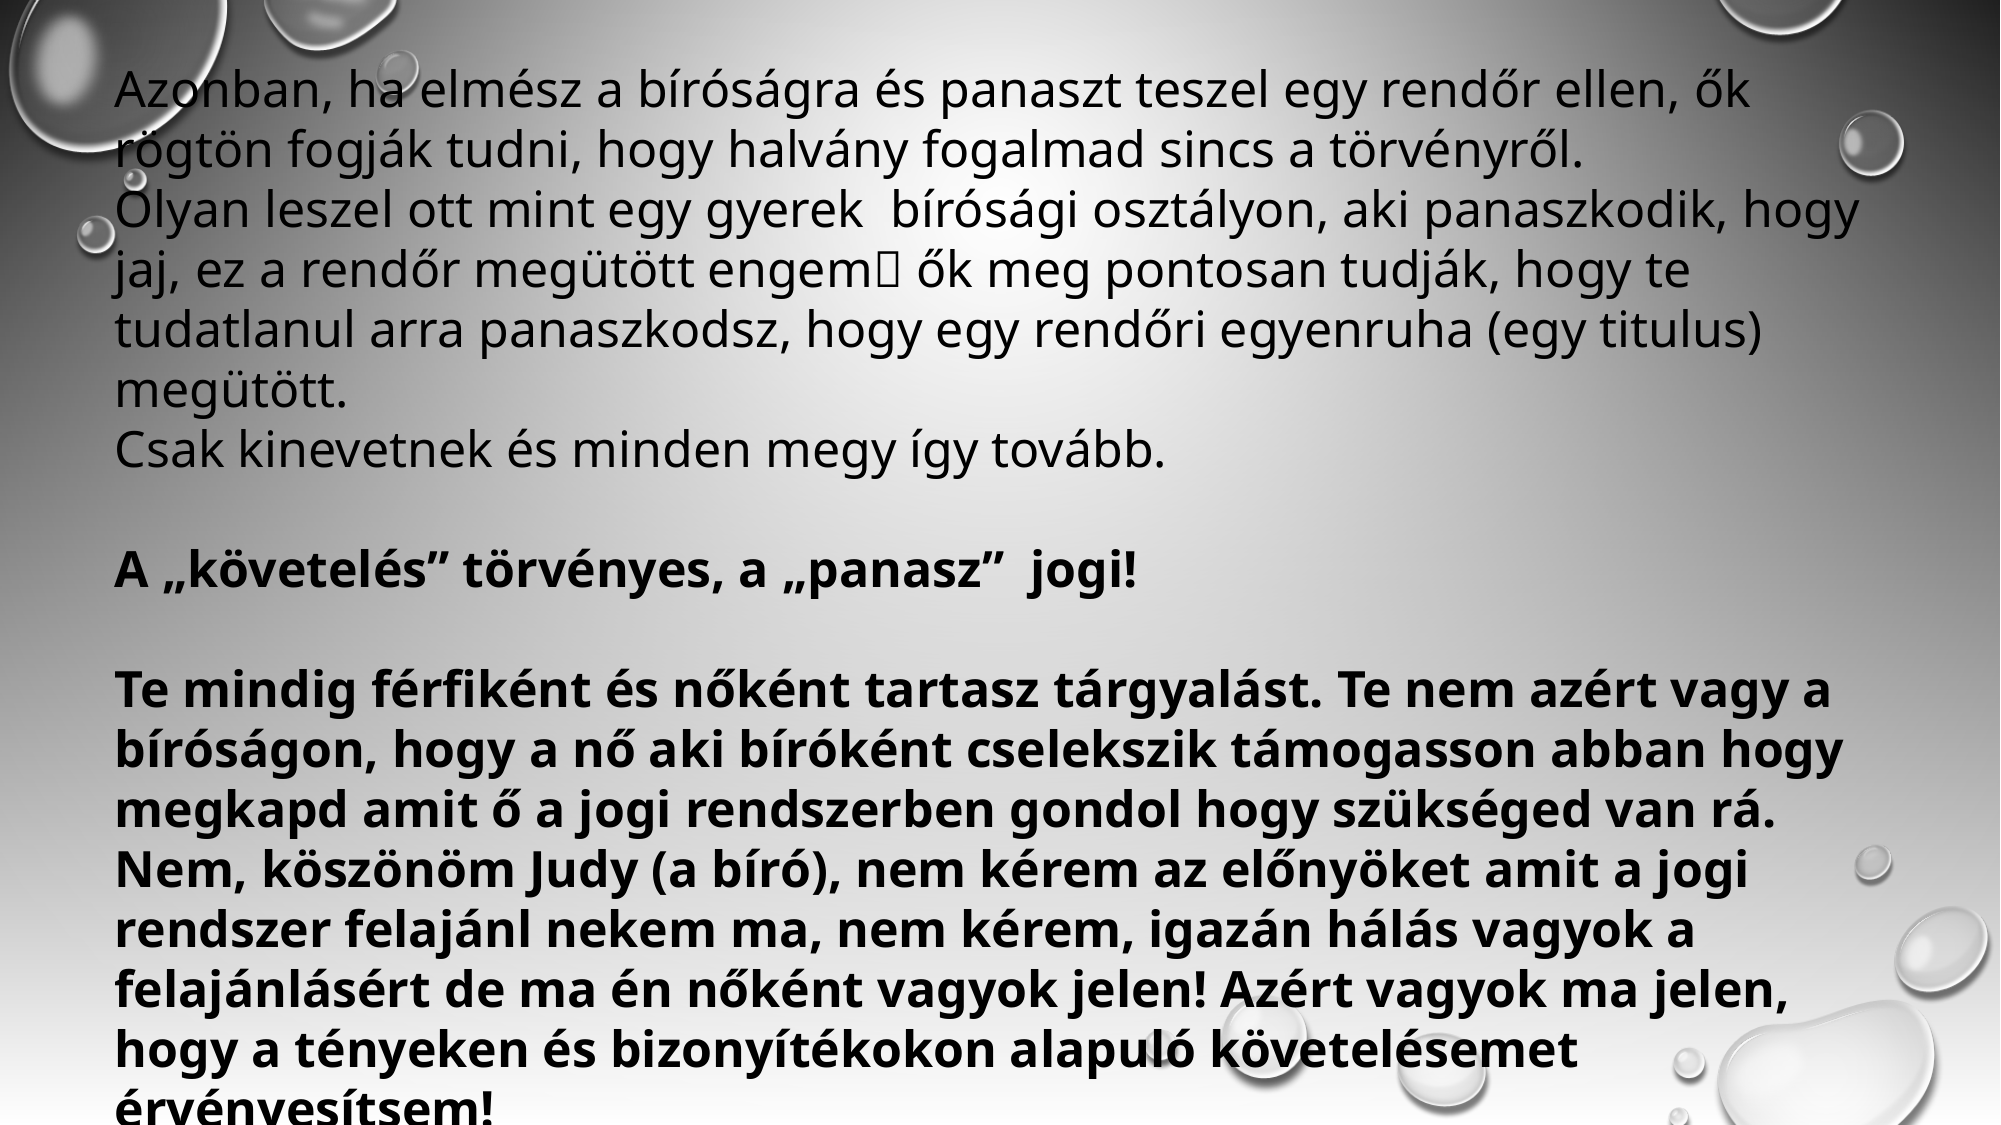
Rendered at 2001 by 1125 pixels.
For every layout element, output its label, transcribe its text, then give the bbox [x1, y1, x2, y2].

picture [0, 0, 2000, 1125]
text_box Azonban, ha elmész a bíróságra és panaszt teszel egy rendőr ellen, ők rögtön fogják tudni, hogy halvány fogalmad sincs a törvényről. Olyan leszel ott mint egy gyerek bírósági osztályon, aki panaszkodik, hogy jaj, ez a rendőr megütött engem ők meg pontosan tudják, hogy te tudatlanul arra panaszkodsz, hogy egy rendőri egyenruha (egy titulus) megütött. Csak kinevetnek és minden megy így tovább. A „követelés” törvényes, a „panasz” jogi! Te mindig férfiként és nőként tartasz tárgyalást. Te nem azért vagy a bíróságon, hogy a nő aki bíróként cselekszik támogasson abban hogy megkapd amit ő a jogi rendszerben gondol hogy szükséged van rá. Nem, köszönöm Judy (a bíró), nem kérem az előnyöket amit a jogi rendszer felajánl nekem ma, nem kérem, igazán hálás vagyok a felajánlásért de ma én nőként vagyok jelen! Azért vagyok ma jelen, hogy a tényeken és bizonyítékokon alapuló követelésemet érvényesítsem! [99, 49, 1922, 1125]
